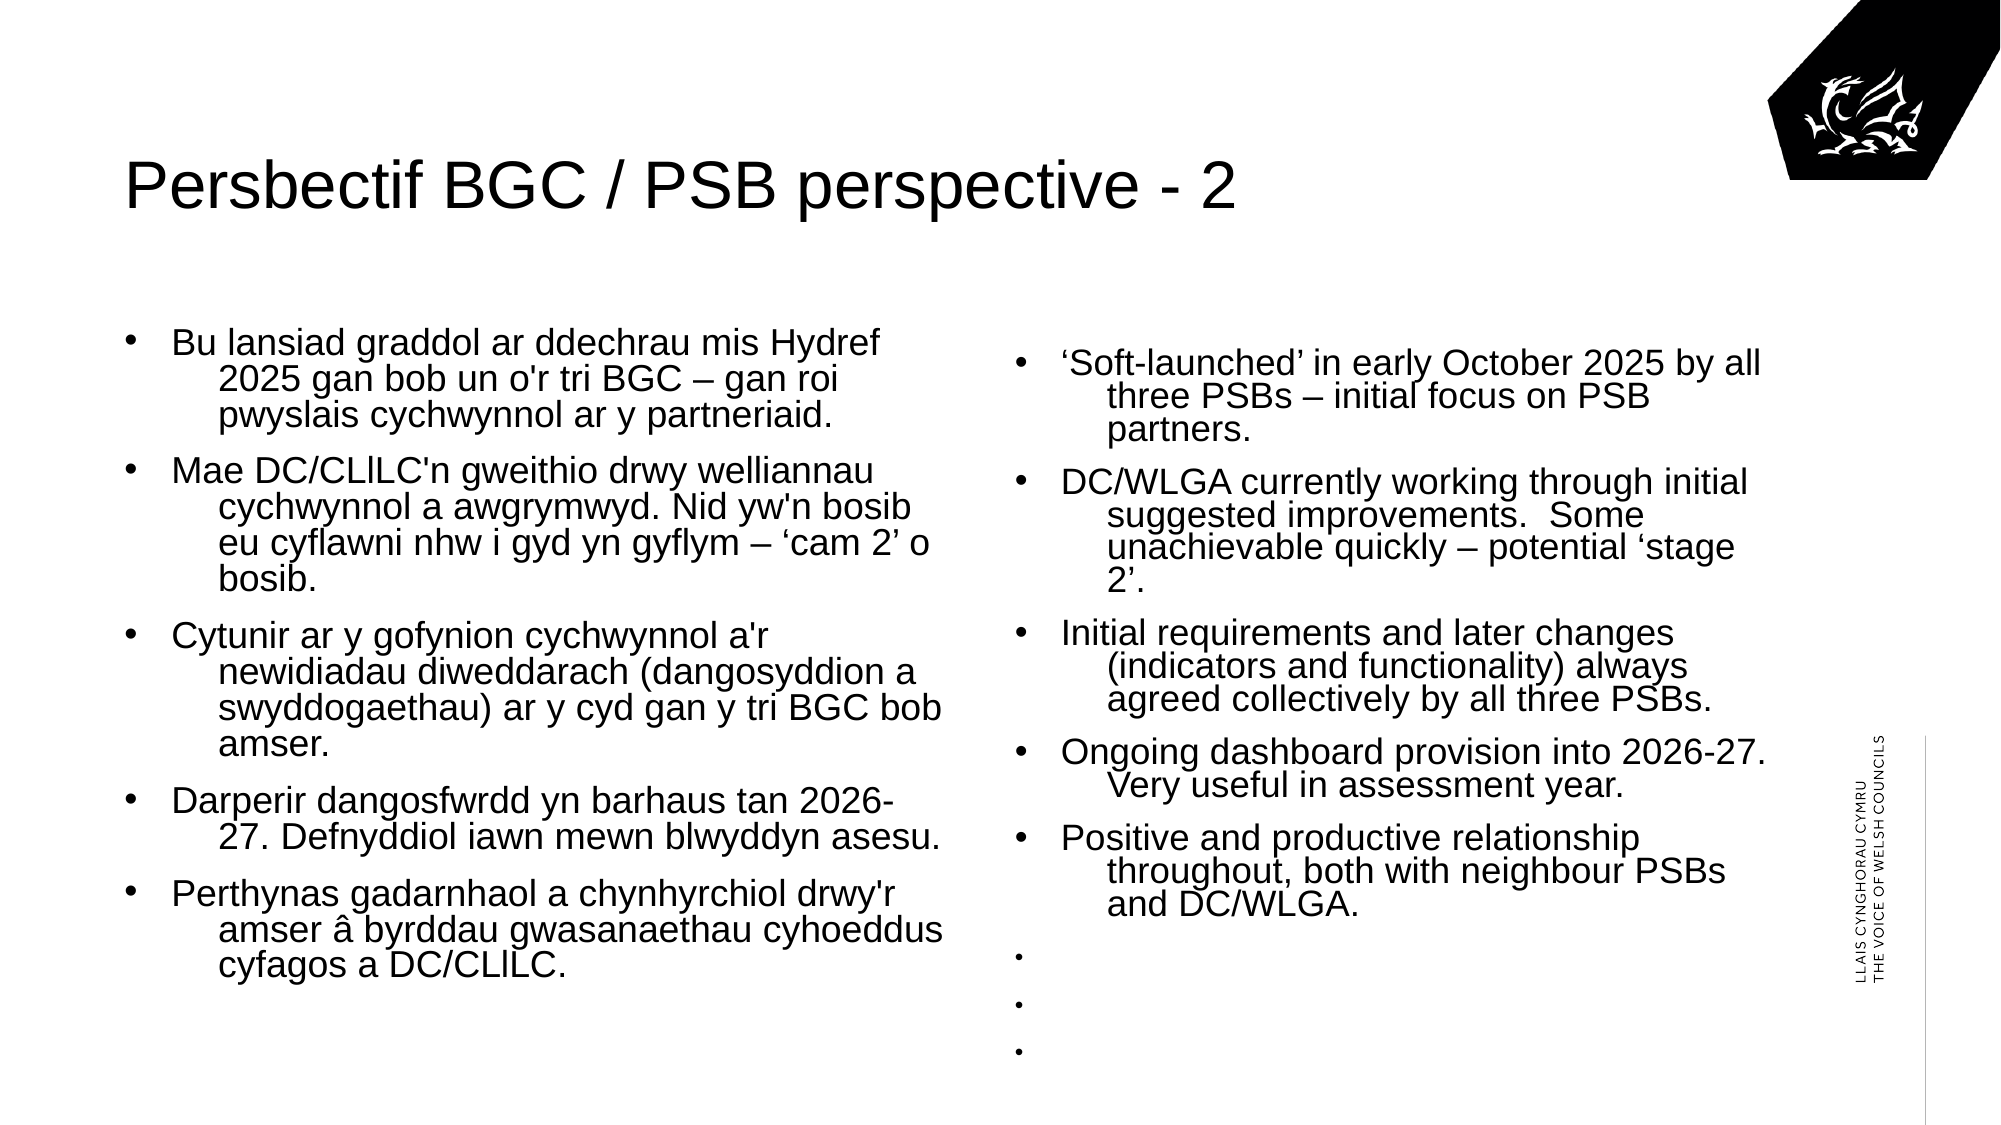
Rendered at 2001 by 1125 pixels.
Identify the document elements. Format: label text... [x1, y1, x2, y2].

list Persbectif BGC / PSB perspective - 2 [109, 133, 1532, 230]
text_box ‘Soft-launched’ in early October 2025 by all three PSBs – initial focus on PSB partners. DC/WLGA currently working through initial suggested improvements. Some unachievable quickly – potential ‘stage 2’. Initial requirements and later changes (indicators and functionality) always agreed collectively by all three PSBs. Ongoing dashboard provision into 2026-27. Very useful in assessment year. Positive and productive relationship throughout, both with neighbour PSBs and DC/WLGA. [999, 341, 1801, 934]
text_box Bu lansiad graddol ar ddechrau mis Hydref 2025 gan bob un o'r tri BGC – gan roi pwyslais cychwynnol ar y partneriaid. Mae DC/CLlLC'n gweithio drwy welliannau cychwynnol a awgrymwyd. Nid yw'n bosib eu cyflawni nhw i gyd yn gyflym – ‘cam 2’ o bosib. Cytunir ar y gofynion cychwynnol a'r newidiadau diweddarach (dangosyddion a swyddogaethau) ar y cyd gan y tri BGC bob amser. Darperir dangosfwrdd yn barhaus tan 2026-27. Defnyddiol iawn mewn blwyddyn asesu. Perthynas gadarnhaol a chynhyrchiol drwy'r amser â byrddau gwasanaethau cyhoeddus cyfagos a DC/CLlLC. [109, 318, 962, 1008]
